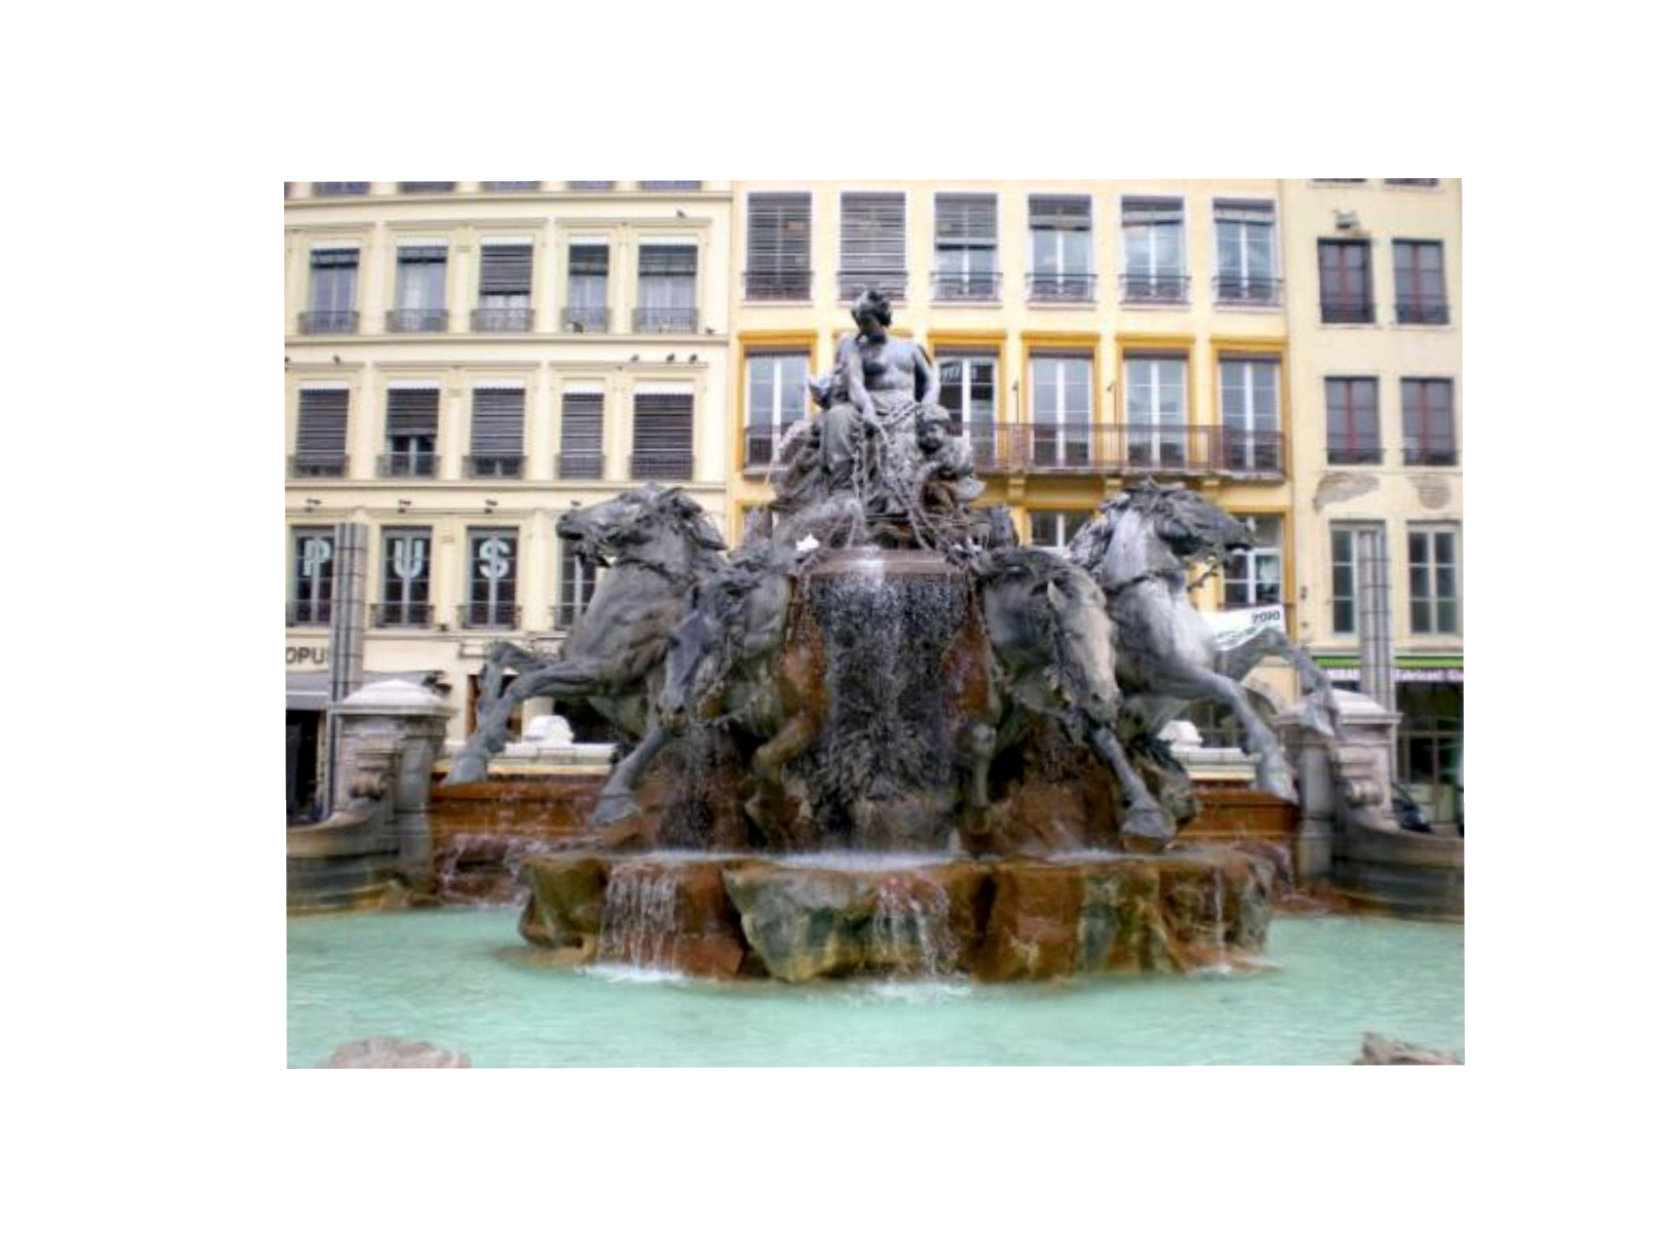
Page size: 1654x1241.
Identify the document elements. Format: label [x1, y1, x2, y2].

picture [283, 177, 1465, 1069]
